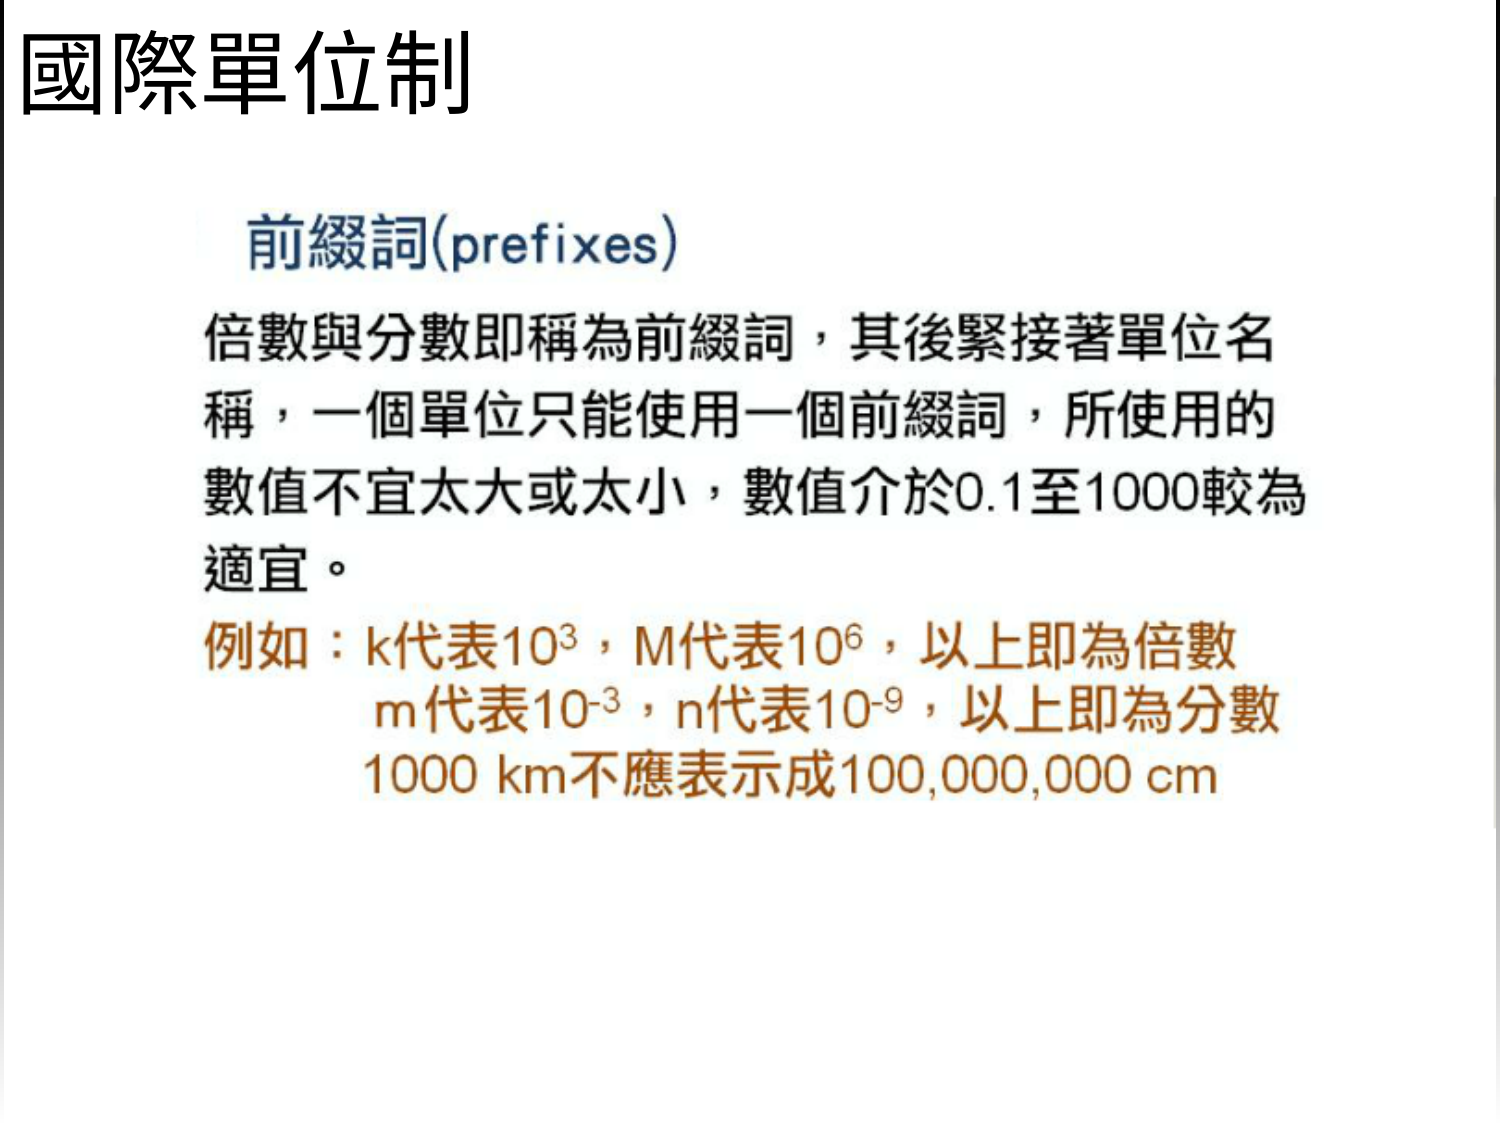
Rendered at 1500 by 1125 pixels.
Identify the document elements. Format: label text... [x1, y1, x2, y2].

picture [4, 0, 1496, 1125]
text_box 國際單位制 [1, 8, 526, 134]
